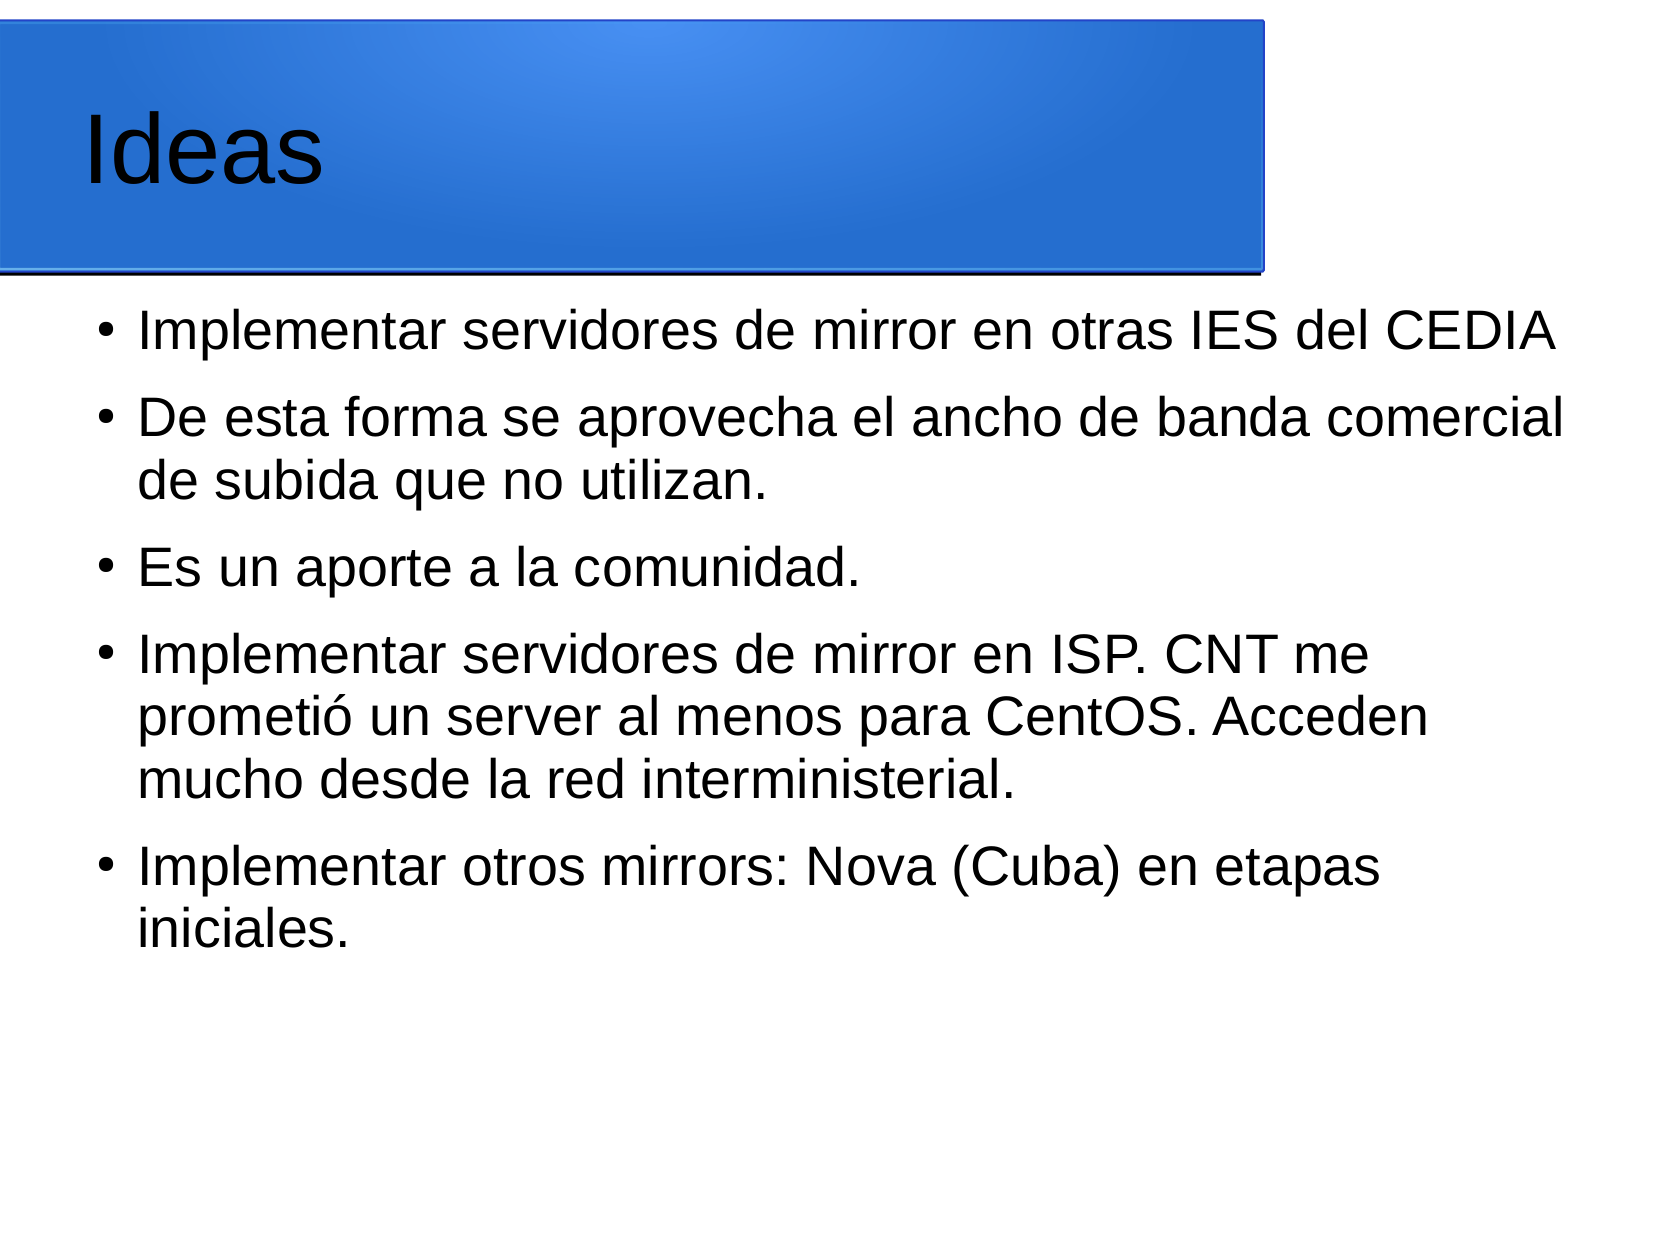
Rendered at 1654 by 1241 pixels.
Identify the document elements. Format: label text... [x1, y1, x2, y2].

list Implementar servidores de mirror en otras IES del CEDIA De esta forma se aprovecha el ancho de banda comercial de subida que no utilizan. Es un aporte a la comunidad. Implementar servidores de mirror en ISP. CNT me prometió un server al menos para CentOS. Acceden mucho desde la red interministerial. Implementar otros mirrors: Nova (Cuba) en etapas iniciales. [82, 299, 1571, 1019]
title Ideas [82, 47, 1235, 252]
